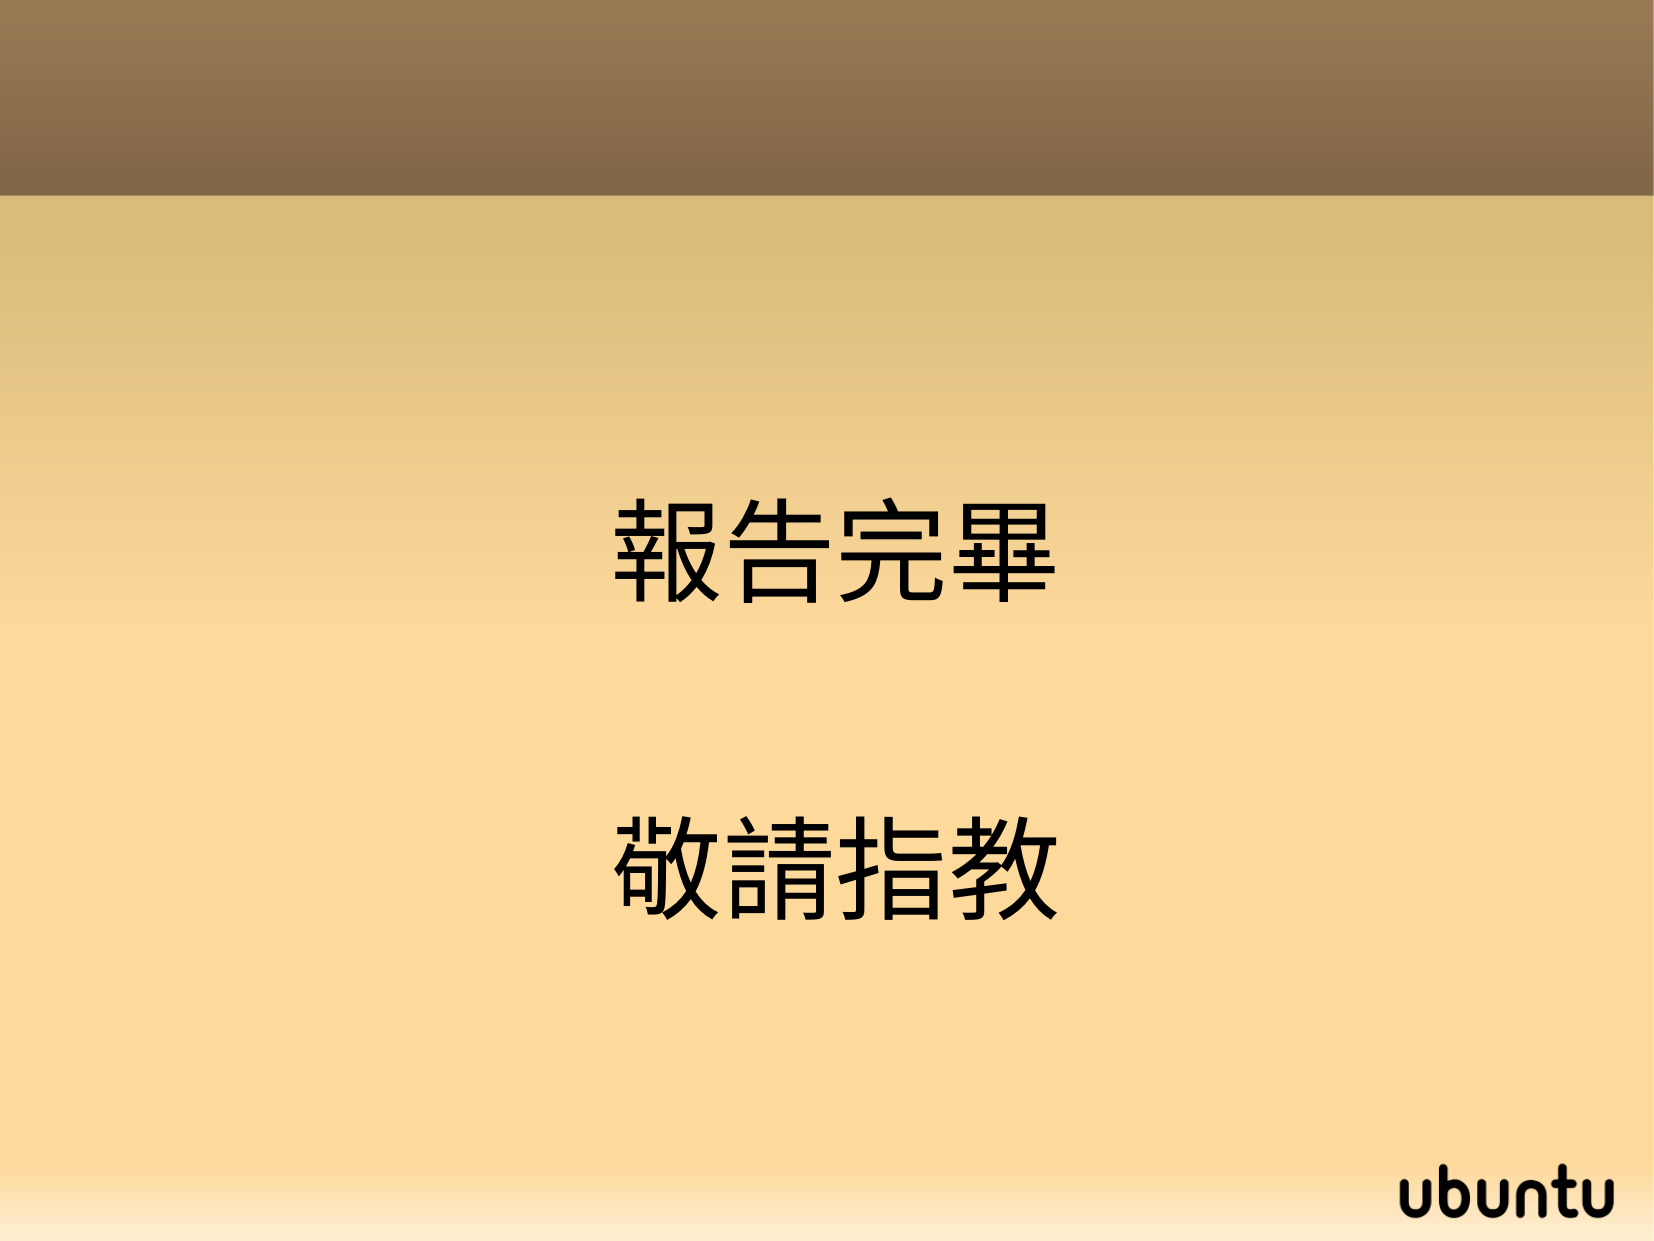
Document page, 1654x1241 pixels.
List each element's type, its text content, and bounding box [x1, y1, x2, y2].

picture [0, 0, 1654, 1241]
list 報告完畢 敬請指教 [82, 290, 1571, 1094]
